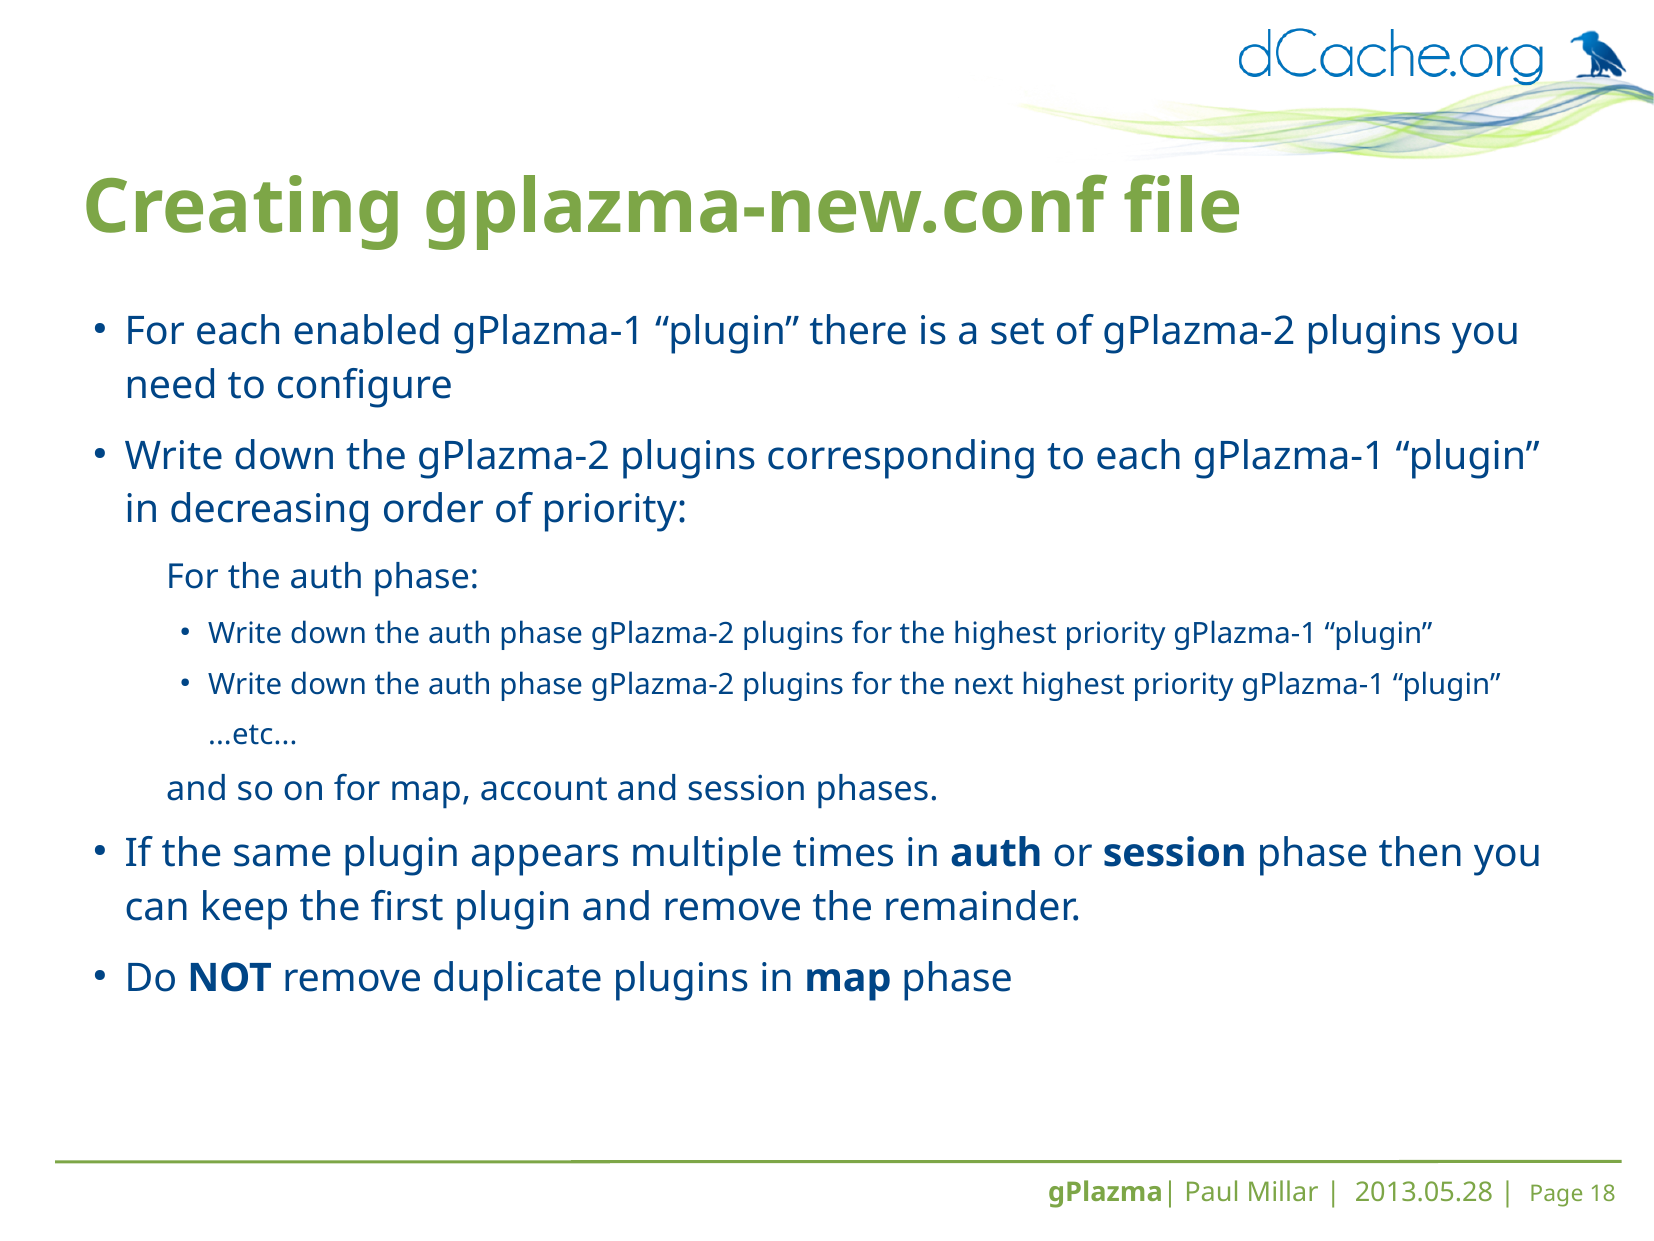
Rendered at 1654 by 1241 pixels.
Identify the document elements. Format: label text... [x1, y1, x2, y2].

list For each enabled gPlazma-1 “plugin” there is a set of gPlazma-2 plugins you need to configure Write down the gPlazma-2 plugins corresponding to each gPlazma-1 “plugin” in decreasing order of priority: For the auth phase: Write down the auth phase gPlazma-2 plugins for the highest priority gPlazma-1 “plugin” Write down the auth phase gPlazma-2 plugins for the next highest priority gPlazma-1 “plugin” ...etc... and so on for map, account and session phases. If the same plugin appears multiple times in auth or session phase then you can keep the first plugin and remove the remainder. Do NOT remove duplicate plugins in map phase [82, 302, 1571, 1023]
picture [956, 16, 1654, 169]
title Creating gplazma-new.conf file [82, 155, 1605, 252]
